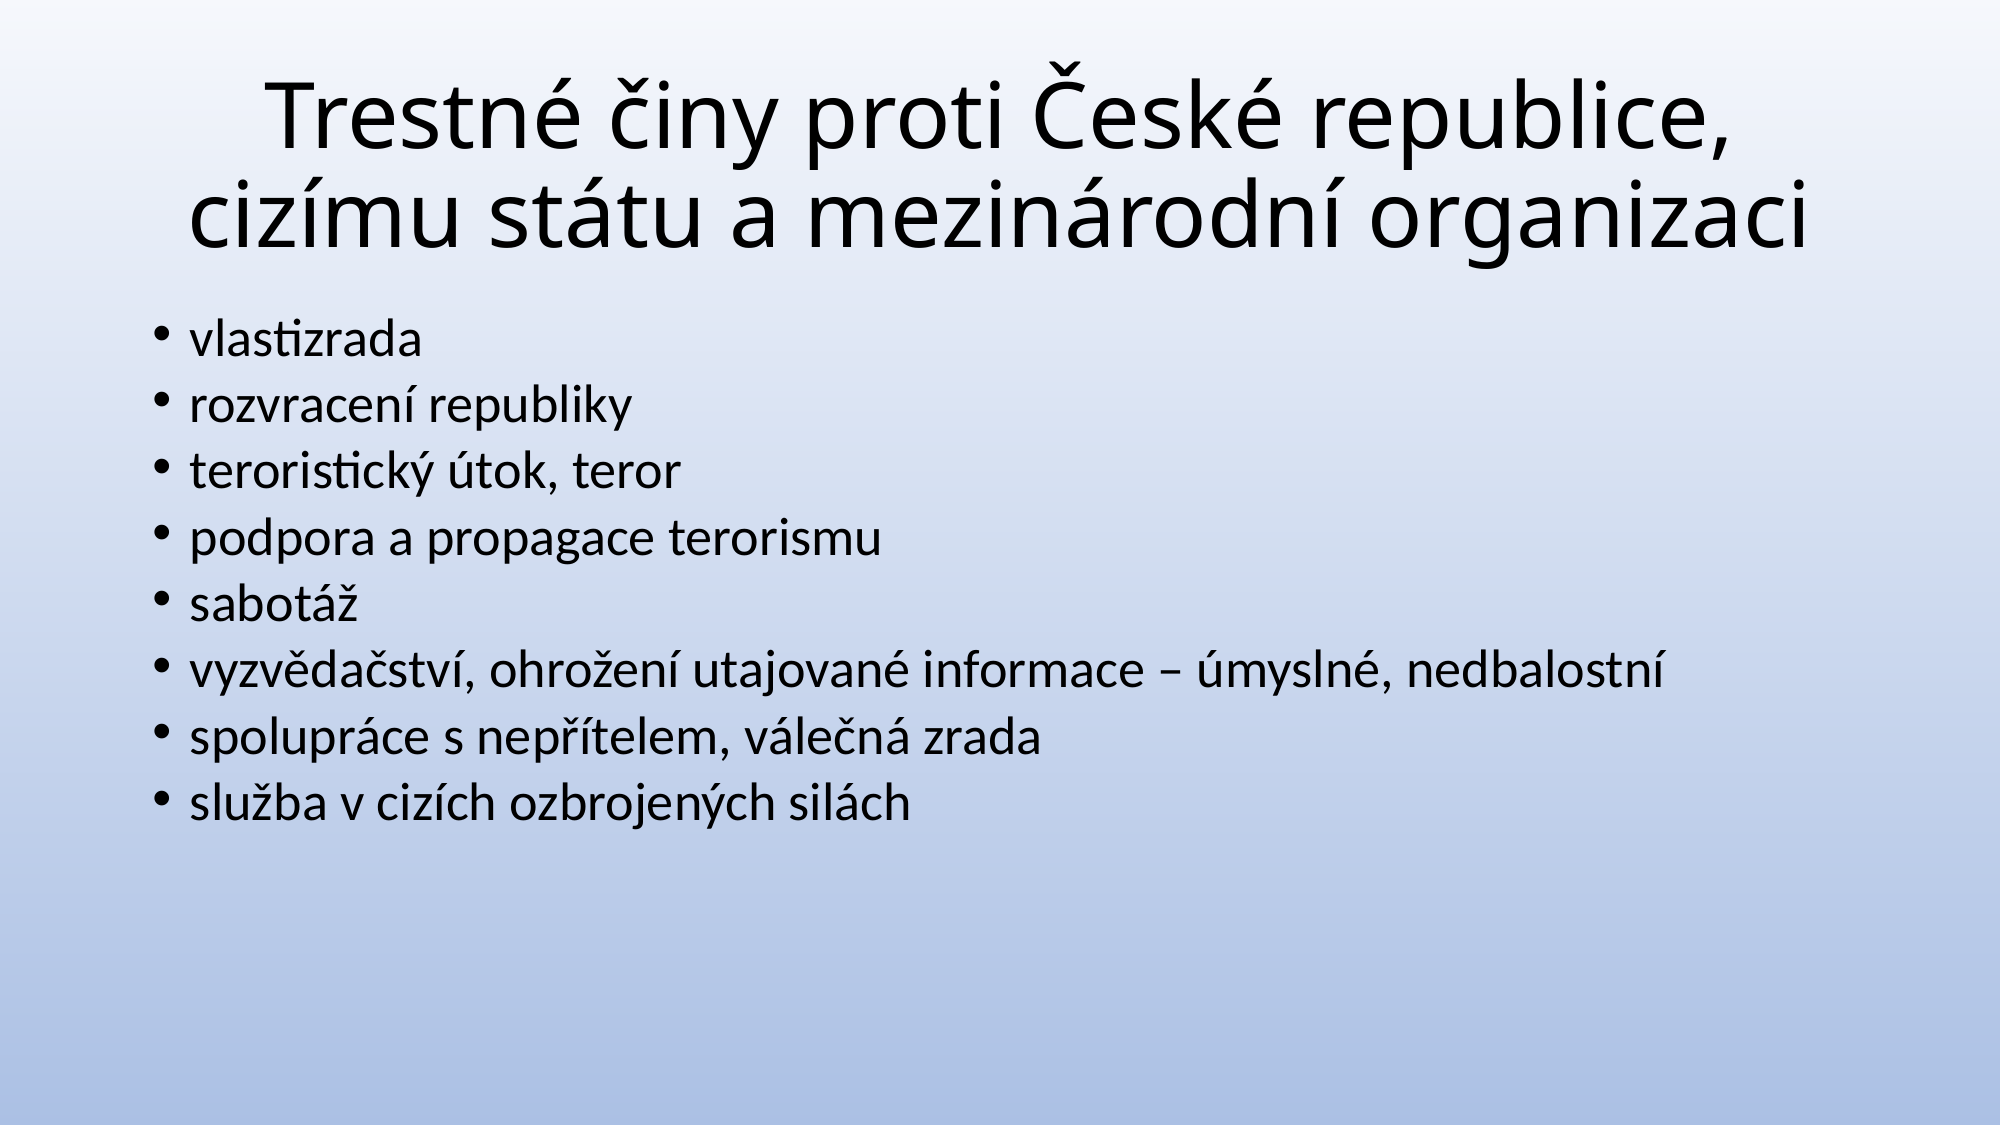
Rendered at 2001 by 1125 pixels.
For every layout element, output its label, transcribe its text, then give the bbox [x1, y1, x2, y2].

list vlastizrada rozvracení republiky teroristický útok, teror podpora a propagace terorismu sabotáž vyzvědačství, ohrožení utajované informace – úmyslné, nedbalostní spolupráce s nepřítelem, válečná zrada služba v cizích ozbrojených silách [137, 312, 1863, 1066]
title Trestné činy proti České republice, cizímu státu a mezinárodní organizaci [137, 59, 1863, 278]
